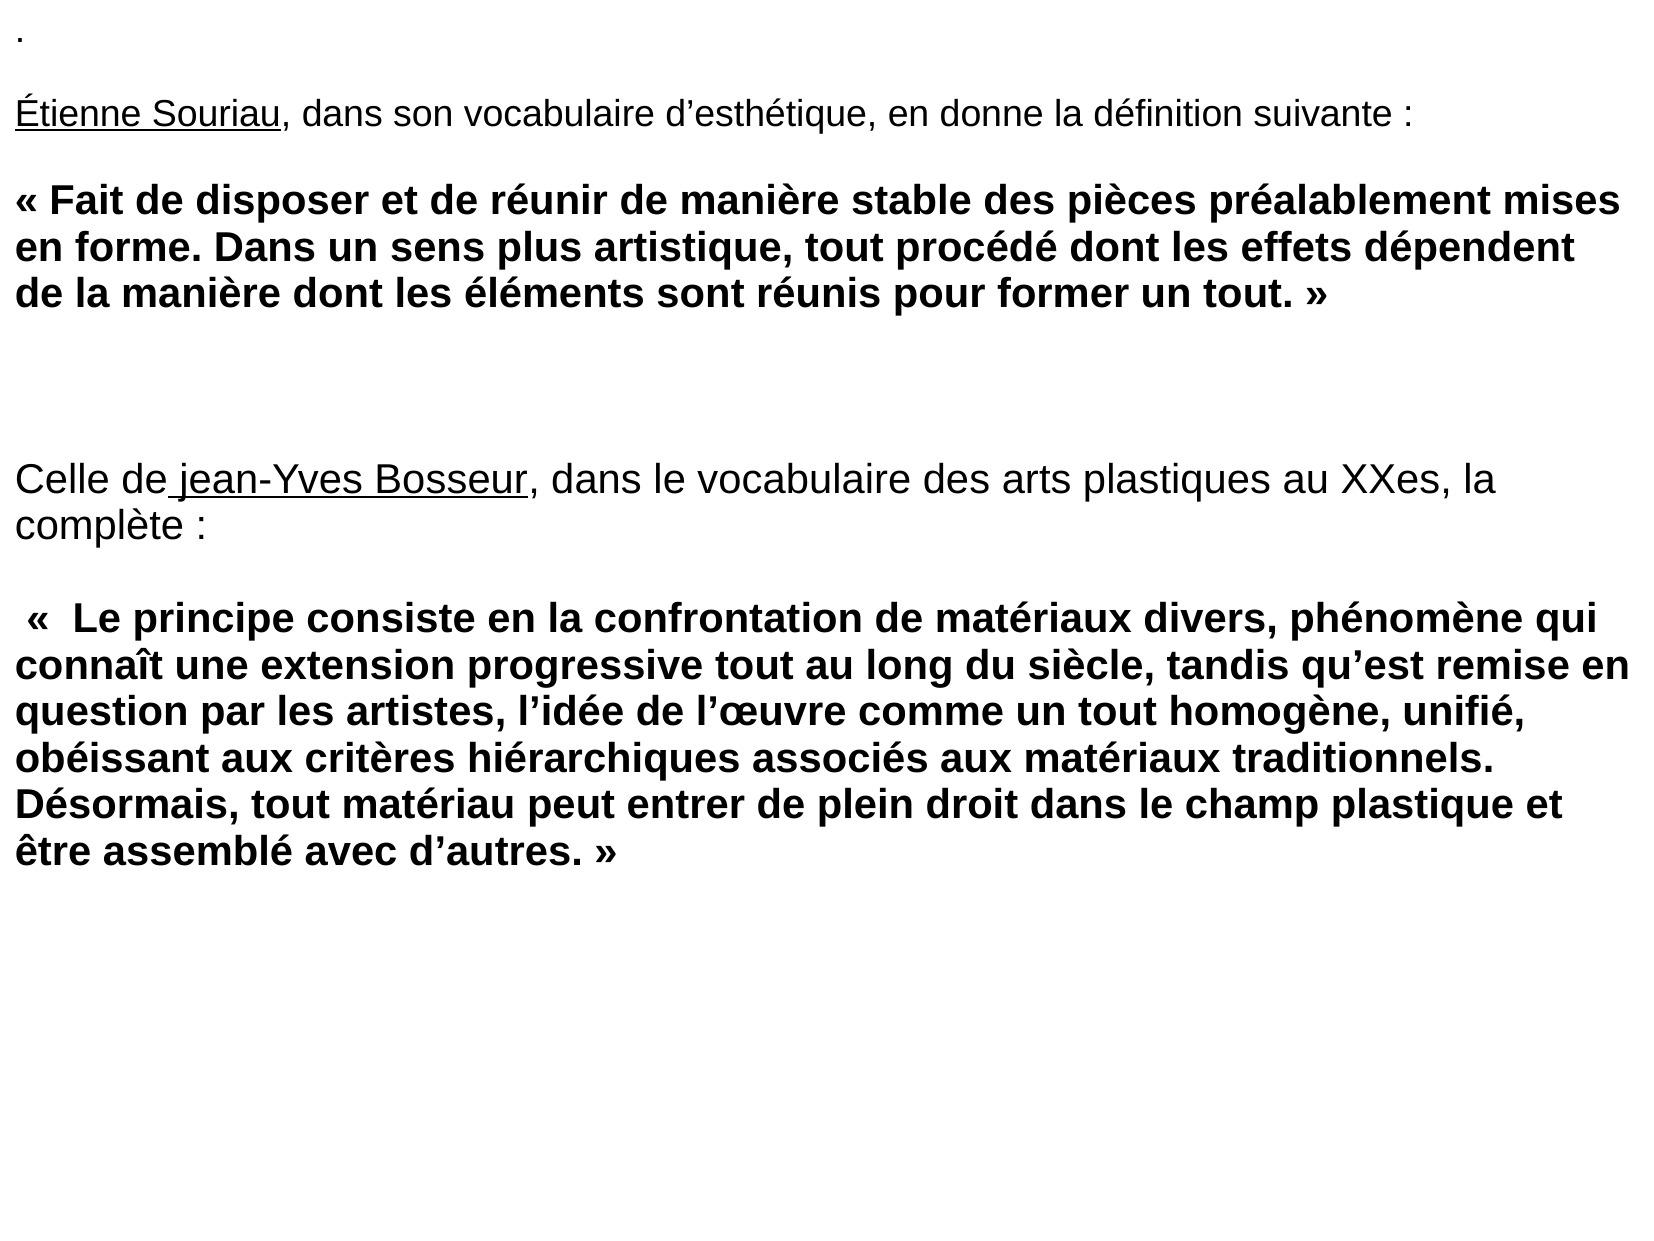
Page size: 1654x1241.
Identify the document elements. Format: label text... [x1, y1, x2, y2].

text_box . Étienne Souriau, dans son vocabulaire d’esthétique, en donne la définition suivante : « Fait de disposer et de réunir de manière stable des pièces préalablement mises en forme. Dans un sens plus artistique, tout procédé dont les effets dépendent de la manière dont les éléments sont réunis pour former un tout. » Celle de jean-Yves Bosseur, dans le vocabulaire des arts plastiques au XXes, la complète : « Le principe consiste en la confrontation de matériaux divers, phénomène qui connaît une extension progressive tout au long du siècle, tandis qu’est remise en question par les artistes, l’idée de l’œuvre comme un tout homogène, unifié, obéissant aux critères hiérarchiques associés aux matériaux traditionnels. Désormais, tout matériau peut entrer de plein droit dans le champ plastique et être assemblé avec d’autres. » [0, 1, 1646, 1142]
